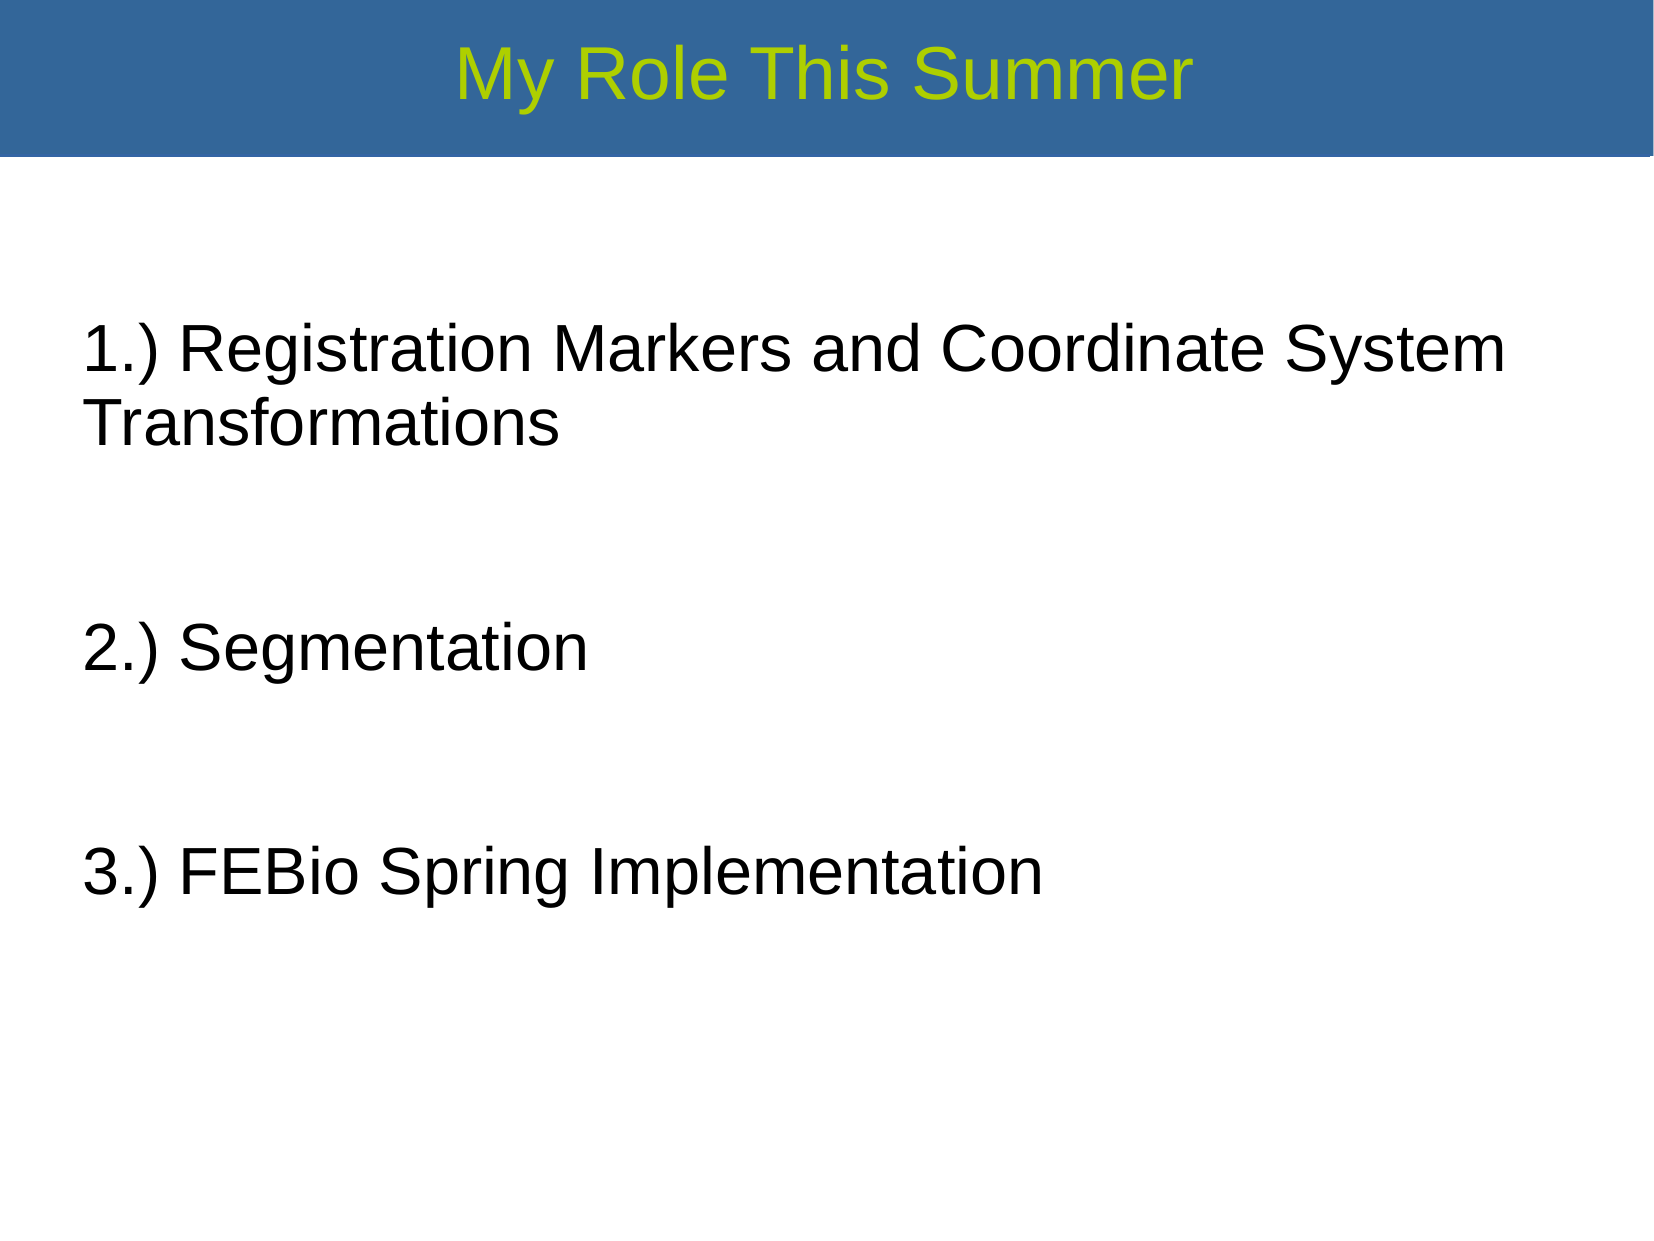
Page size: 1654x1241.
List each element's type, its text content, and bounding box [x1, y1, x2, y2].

text_box My Role This Summer [0, 24, 1651, 123]
text_box [0, 0, 1654, 156]
subtitle 1.) Registration Markers and Coordinate System Transformations 2.) Segmentation 3.) FEBio Spring Implementation [82, 210, 1571, 1010]
